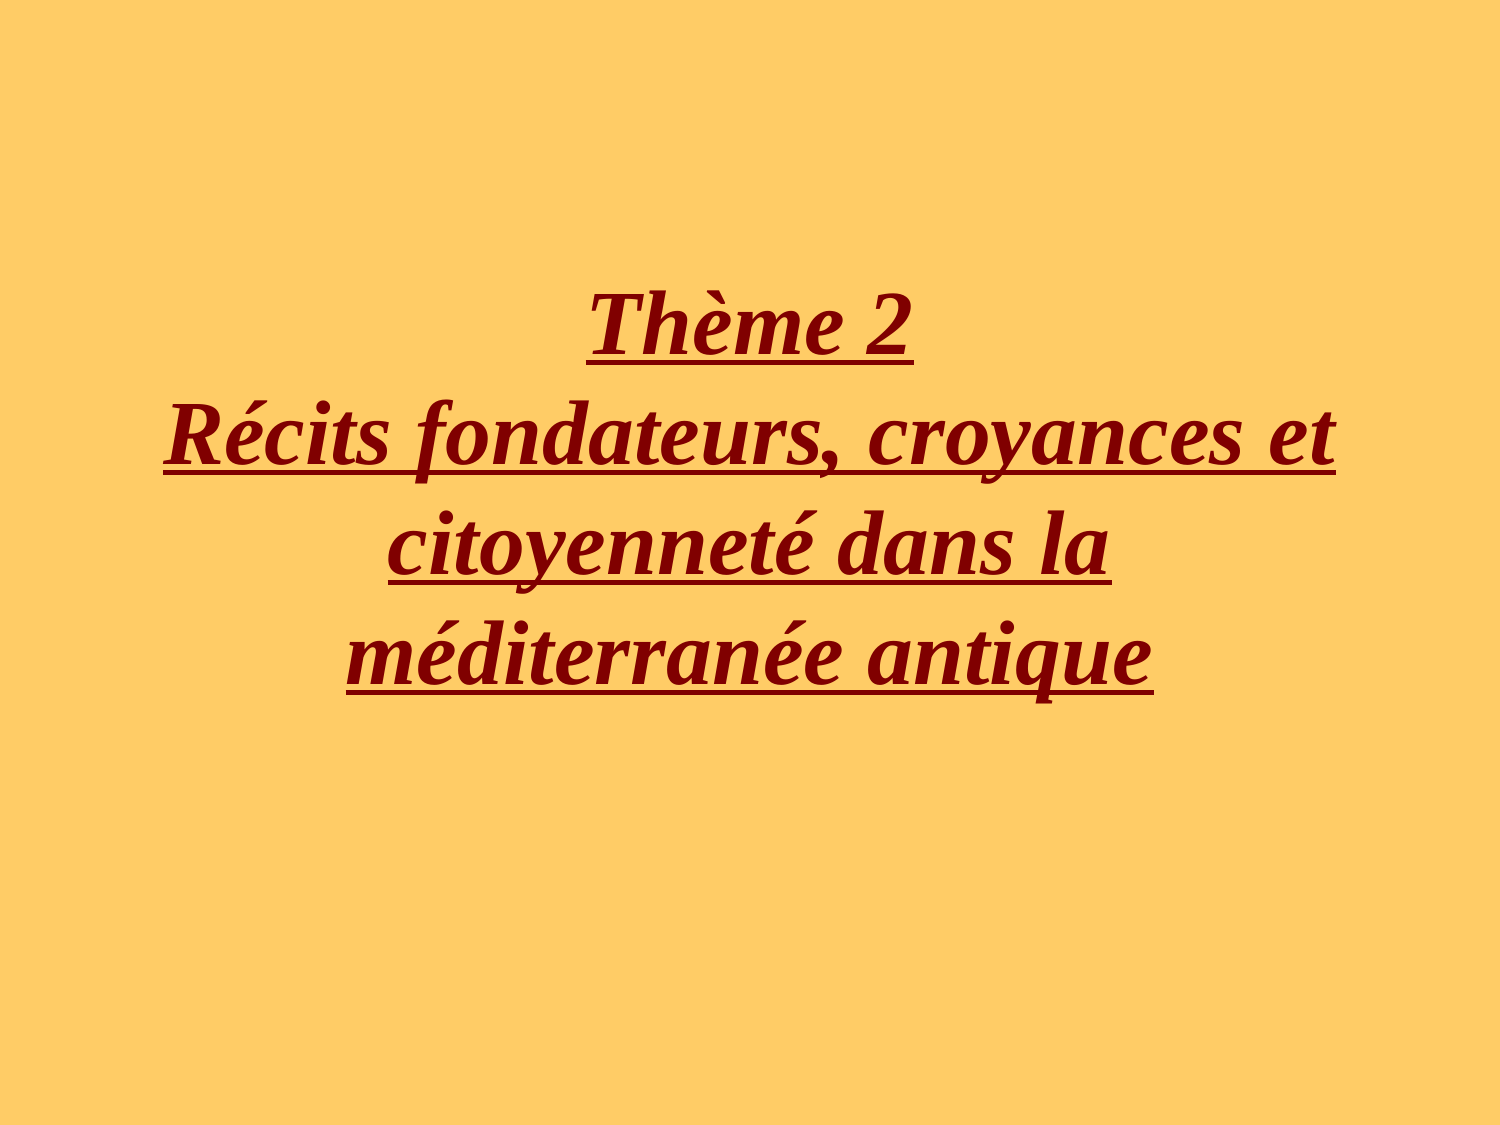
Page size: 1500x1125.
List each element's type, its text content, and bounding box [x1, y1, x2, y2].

text_box Thème 2 Récits fondateurs, croyances et citoyenneté dans la méditerranée antique [112, 255, 1388, 681]
